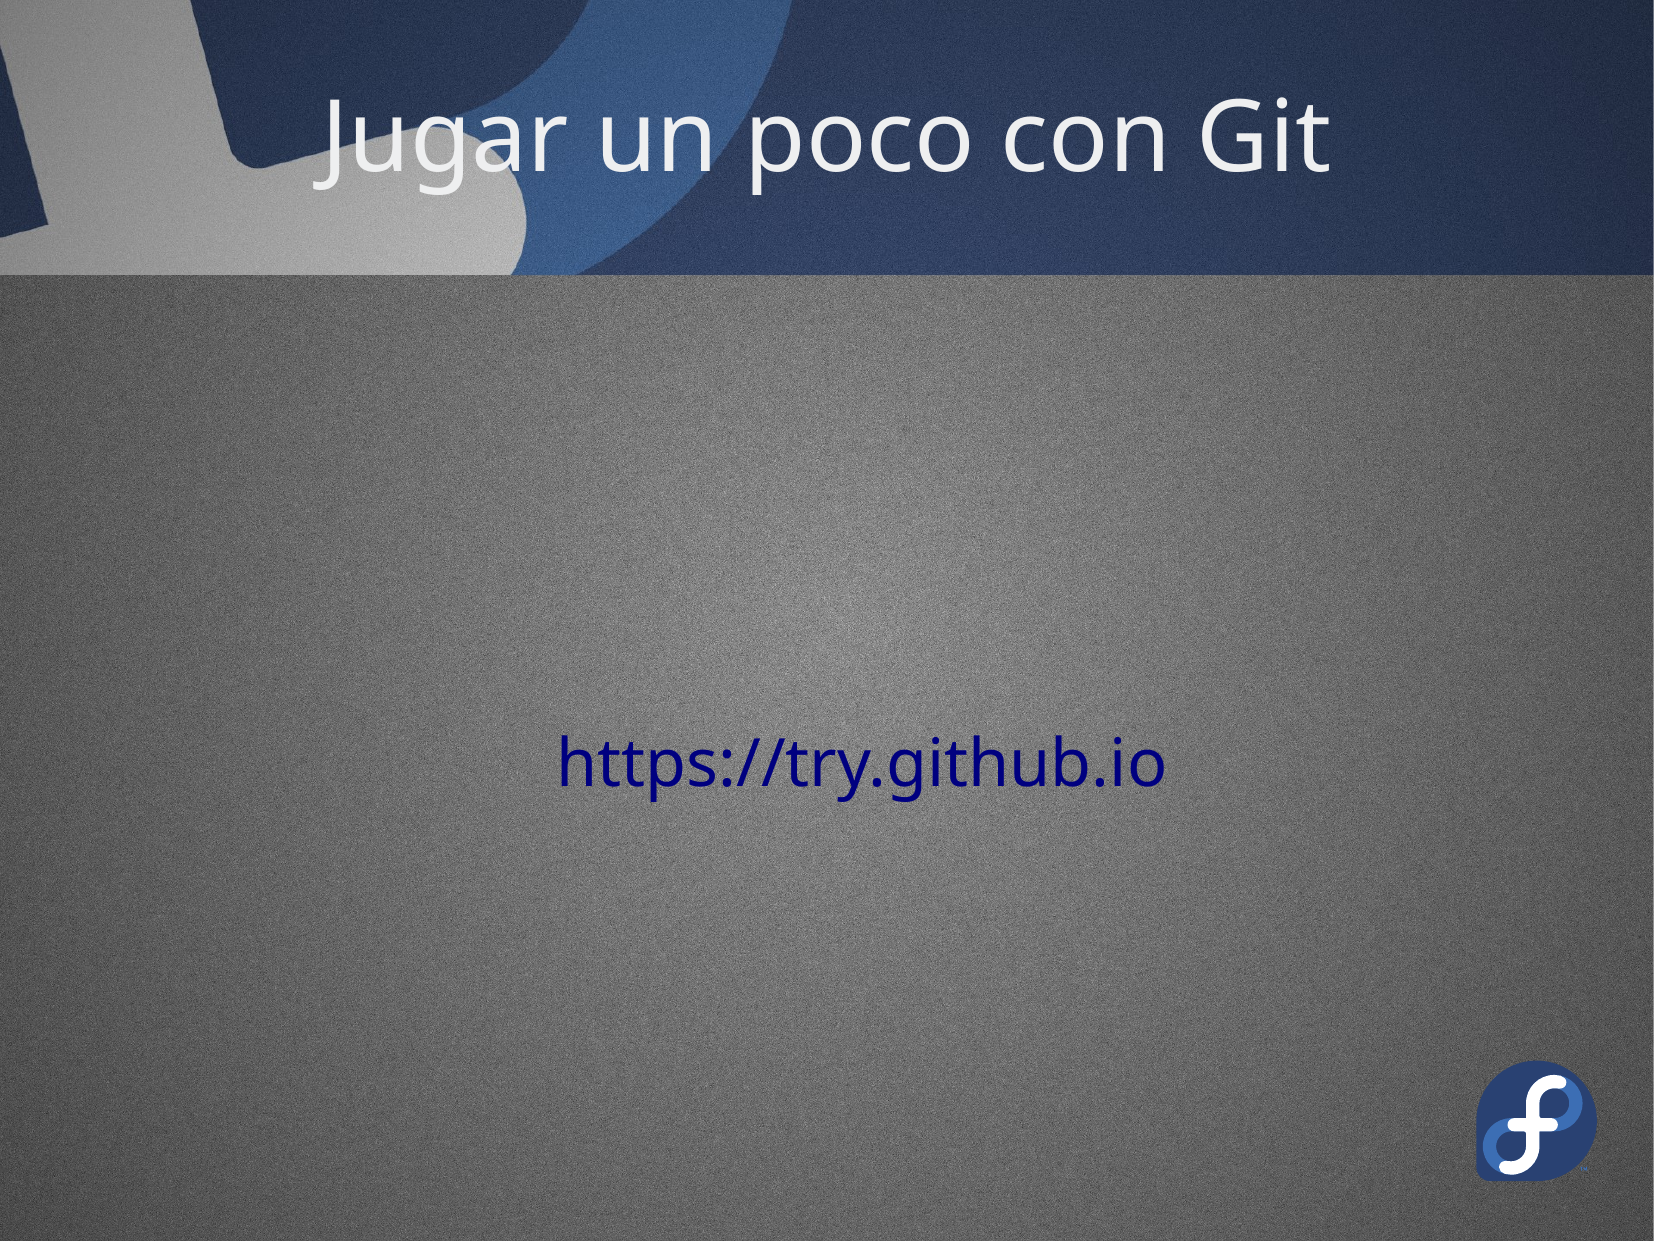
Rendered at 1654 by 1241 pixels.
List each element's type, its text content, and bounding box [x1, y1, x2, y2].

picture [0, 0, 1654, 1241]
title Jugar un poco con Git [88, 29, 1565, 237]
list https://try.github.io [88, 354, 1565, 1063]
